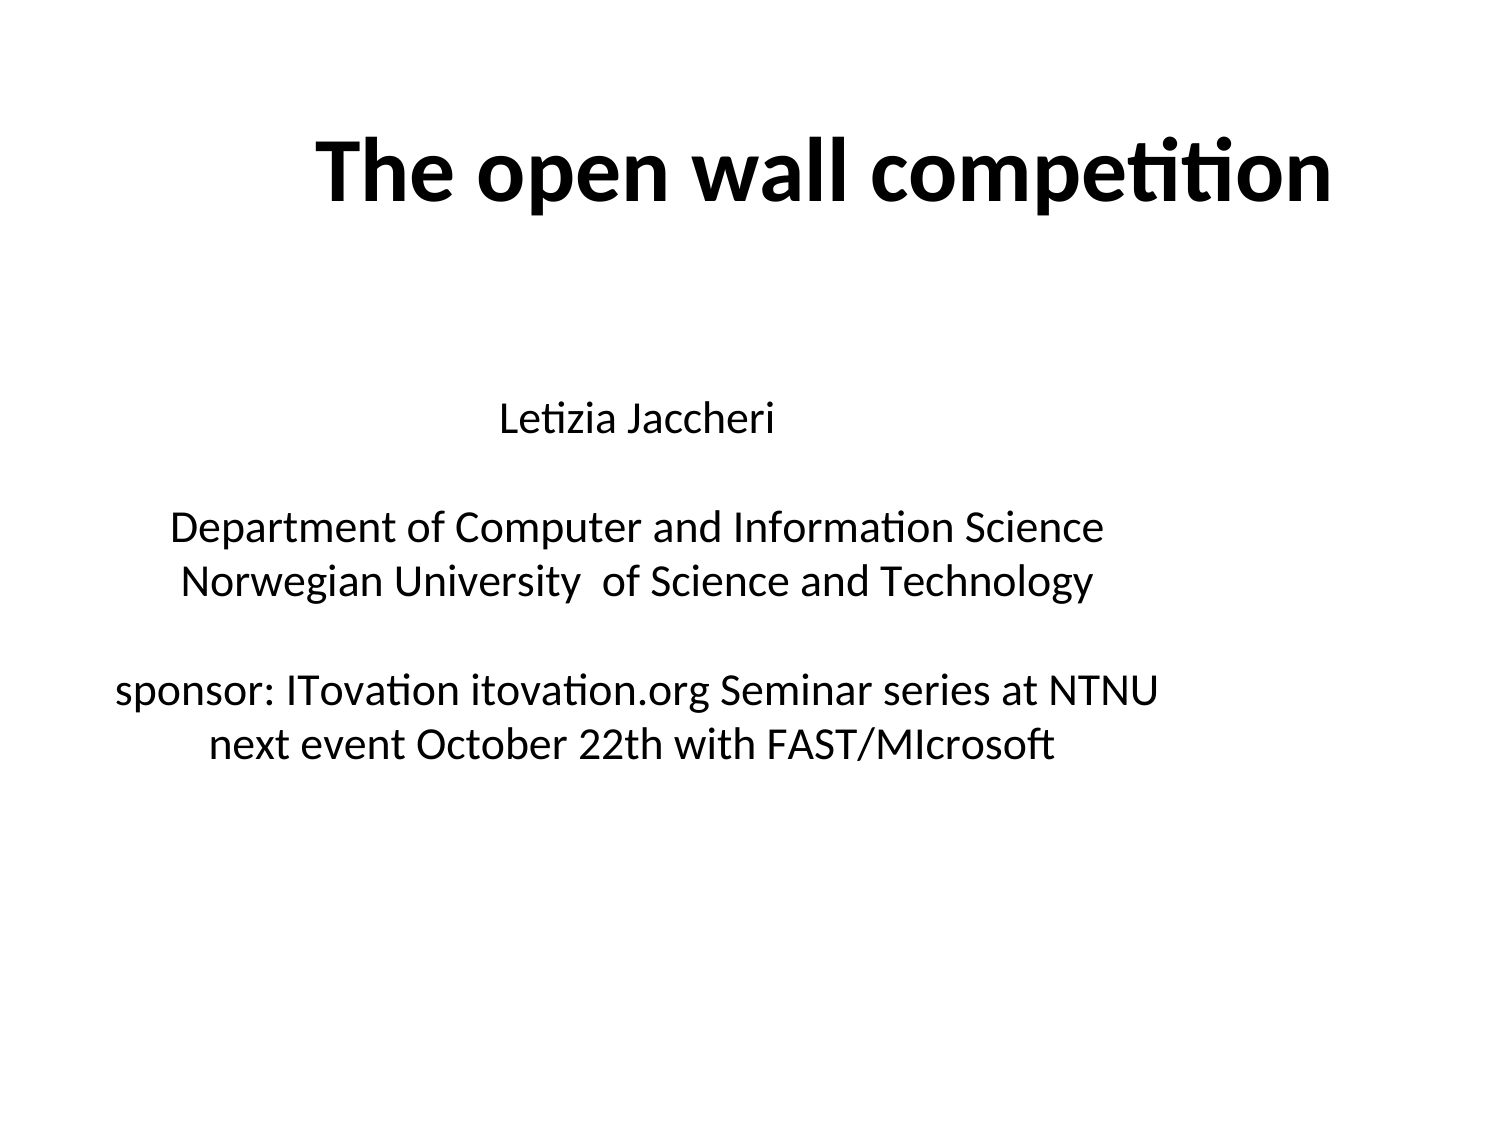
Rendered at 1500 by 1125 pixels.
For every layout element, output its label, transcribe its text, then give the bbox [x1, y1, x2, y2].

text_box Letizia Jaccheri Department of Computer and Information Science ‏Norwegian University of Science and Technology sponsor: ITovation itovation.org Seminar series at NTNU next event October 22th with FAST/MIcrosoft [37, 337, 1238, 1050]
text_box The open wall competition [150, 74, 1500, 263]
